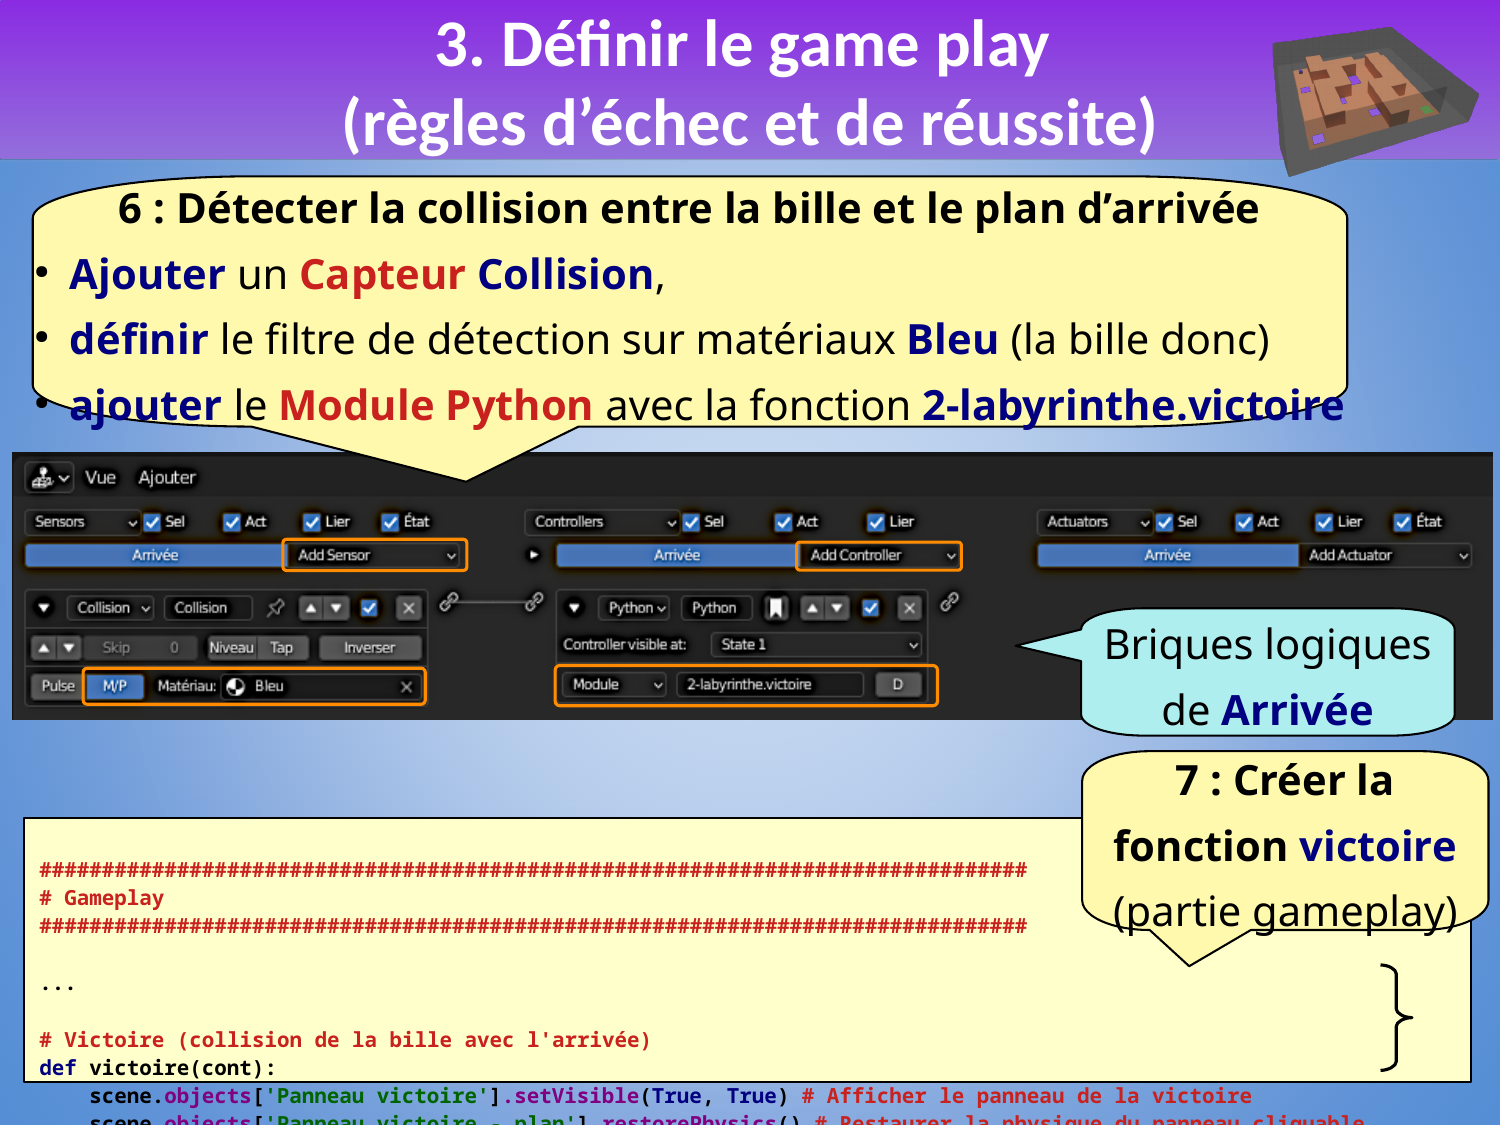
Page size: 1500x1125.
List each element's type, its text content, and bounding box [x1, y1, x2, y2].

text_box 3. Définir le game play (règles d’échec et de réussite) [0, 0, 1500, 159]
picture [0, 27, 1500, 1125]
text_box 6 : Détecter la collision entre la bille et le plan d’arrivée Ajouter un Capteur Collision, définir le filtre de détection sur matériaux Bleu (la bille donc) ajouter le Module Python avec la fonction 2-labyrinthe.victoire [32, 176, 1348, 482]
text_box ############################################################################### # Gameplay ############################################################################### ... # Victoire (collision de la bille avec l'arrivée) def victoire(cont): scene.objects['Panneau victoire'].setVisible(True, True) # Afficher le panneau de la victoire scene.objects['Panneau victoire - plan'].restorePhysics() # Restaurer la physique du panneau cliquable [23, 818, 1471, 1082]
text_box Briques logiques de Arrivée [1015, 608, 1455, 736]
text_box 7 : Créer la fonction victoire (partie gameplay) [1082, 751, 1489, 967]
